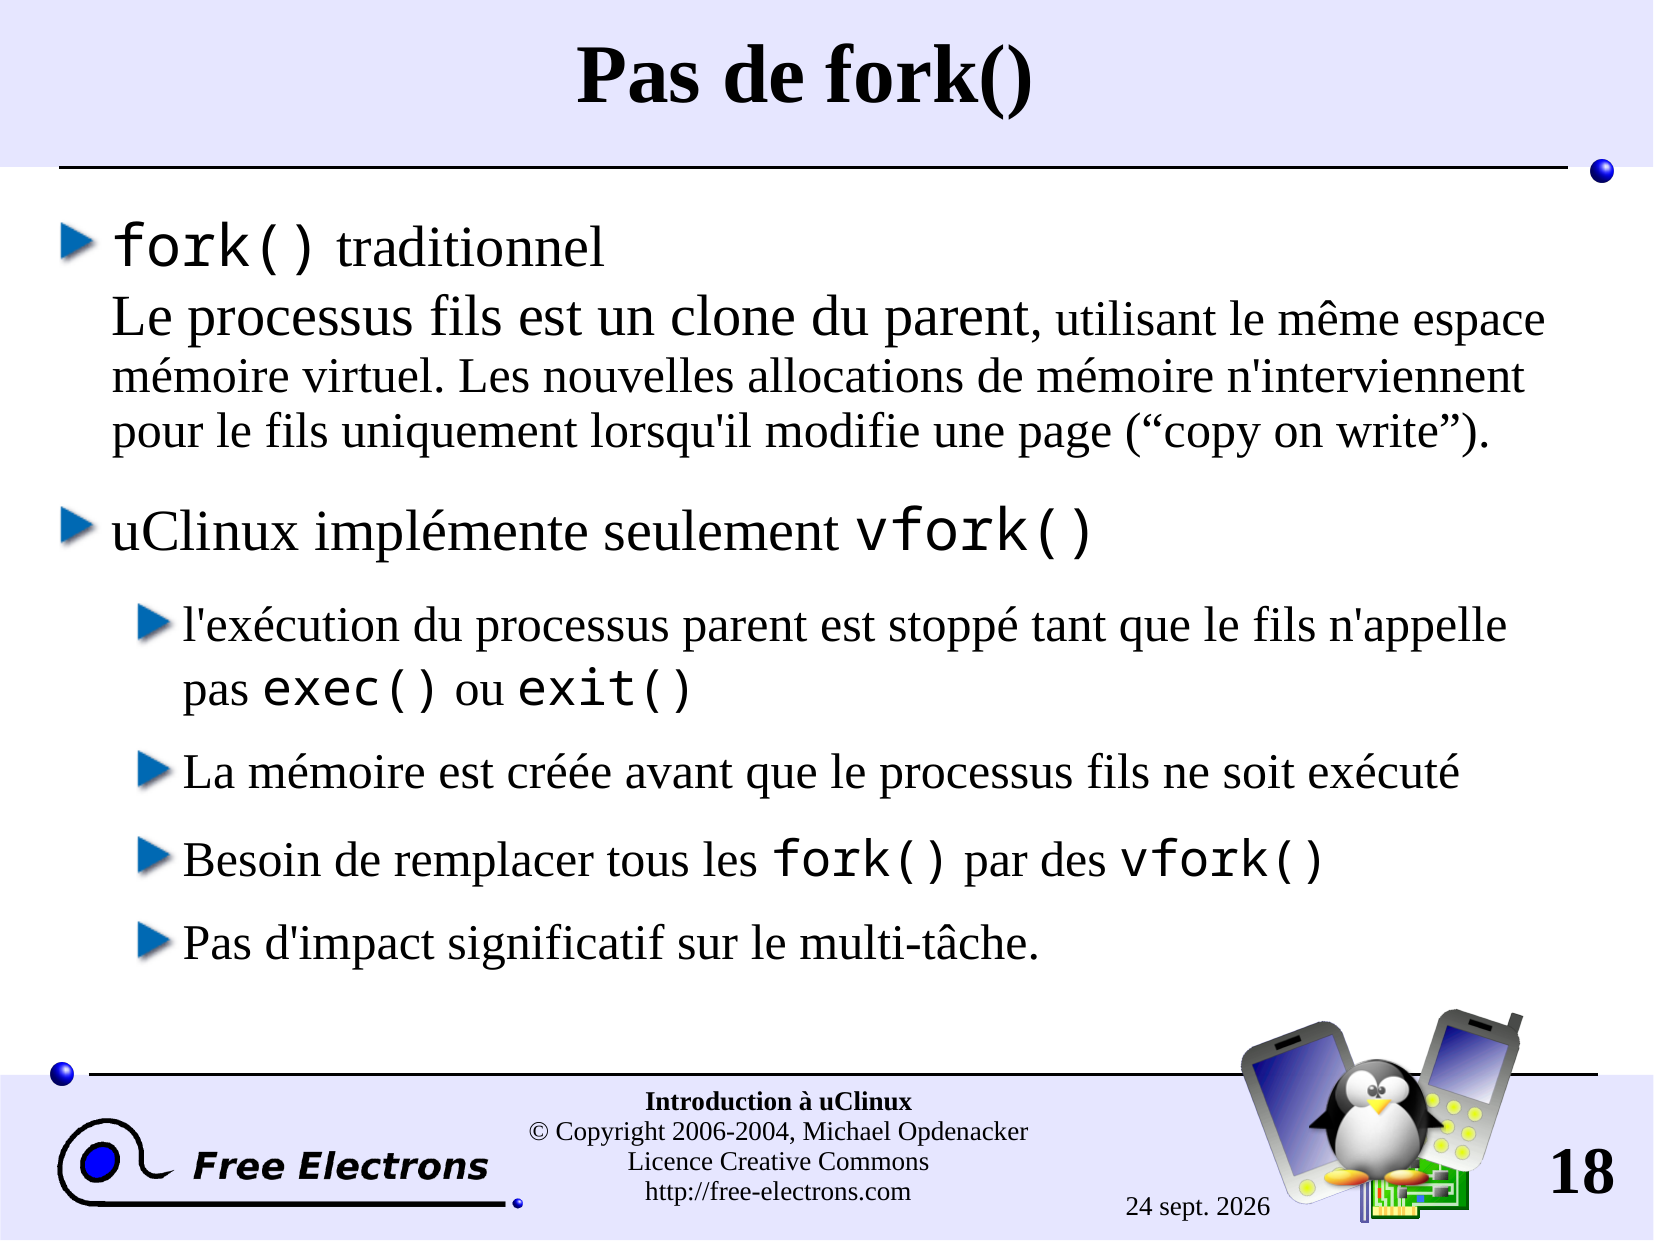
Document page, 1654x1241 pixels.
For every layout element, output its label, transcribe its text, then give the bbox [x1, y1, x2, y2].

picture [50, 1107, 527, 1216]
picture [1230, 1064, 1522, 1241]
title Pas de fork() [60, 20, 1551, 130]
list fork() traditionnel Le processus fils est un clone du parent, utilisant le même espace mémoire virtuel. Les nouvelles allocations de mémoire n'interviennent pour le fils uniquement lorsqu'il modifie une page (“copy on write”). uClinux implémente seulement vfork() l'exécution du processus parent est stoppé tant que le fils n'appelle pas exec() ou exit() La mémoire est créée avant que le processus fils ne soit exécuté Besoin de remplacer tous les fork() par des vfork() Pas d'impact significatif sur le multi-tâche. [41, 204, 1565, 1064]
